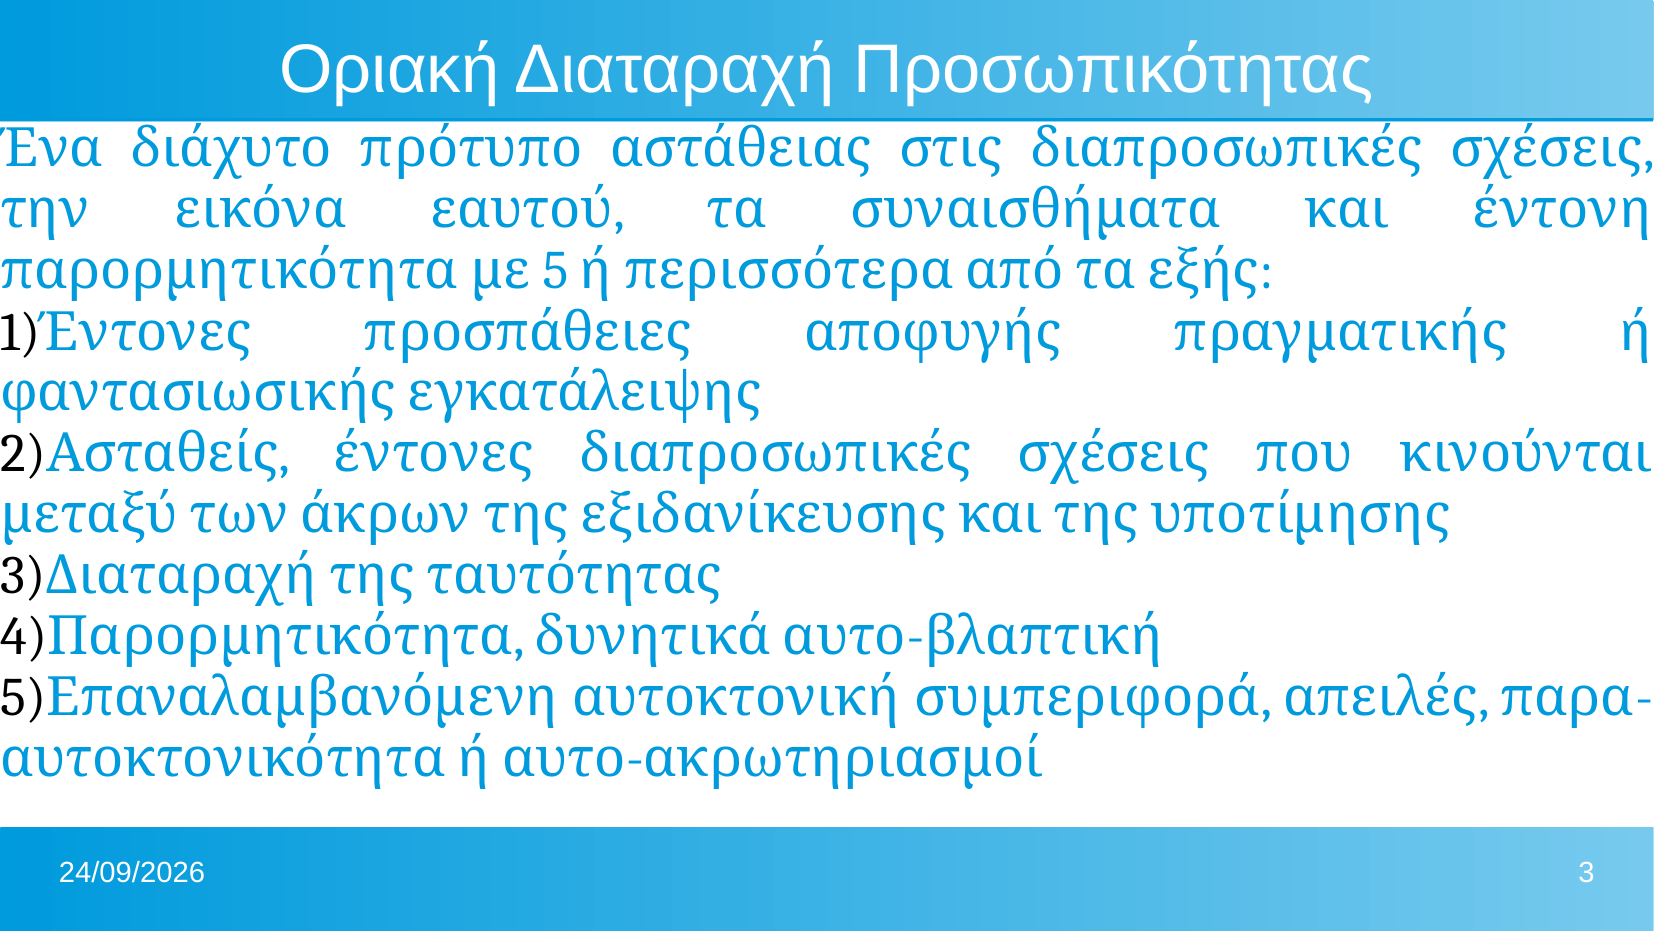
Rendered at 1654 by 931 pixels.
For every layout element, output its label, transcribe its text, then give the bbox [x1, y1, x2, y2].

title Οριακή Διαταραχή Προσωπικότητας [59, 29, 1595, 108]
list Ένα διάχυτο πρότυπο αστάθειας στις διαπροσωπικές σχέσεις, την εικόνα εαυτού, τα συναισθήματα και έντονη παρορμητικότητα με 5 ή περισσότερα από τα εξής: Έντονες προσπάθειες αποφυγής πραγματικής ή φαντασιωσικής εγκατάλειψης Ασταθείς, έντονες διαπροσωπικές σχέσεις που κινούνται μεταξύ των άκρων της εξιδανίκευσης και της υποτίμησης Διαταραχή της ταυτότητας Παρορμητικότητα, δυνητικά αυτο-βλαπτική Επαναλαμβανόμενη αυτοκτονική συμπεριφορά, απειλές, παρα-αυτοκτονικότητα ή αυτο-ακρωτηριασμοί [0, 118, 1654, 827]
